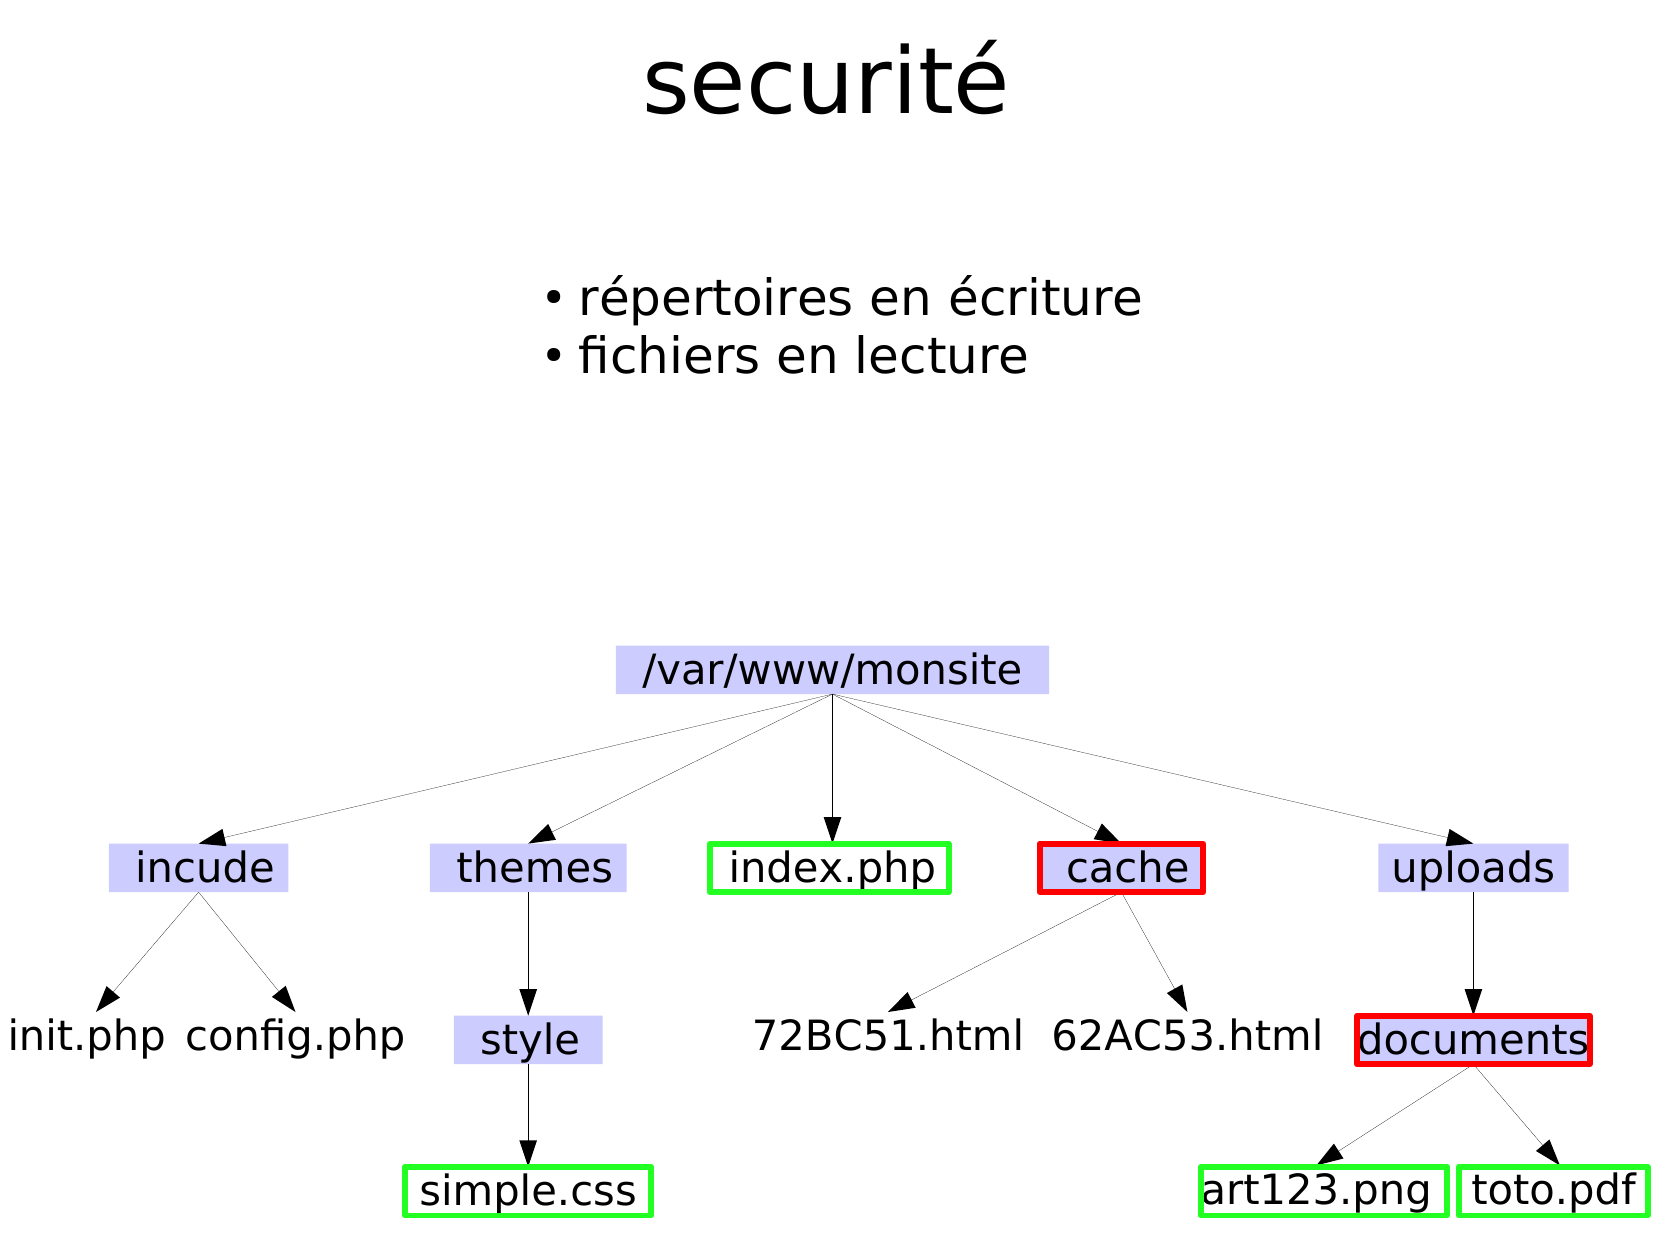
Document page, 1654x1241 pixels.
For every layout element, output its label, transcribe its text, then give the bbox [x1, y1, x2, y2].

text_box init.php [7, 1012, 185, 1061]
text_box style [453, 1015, 603, 1065]
text_box index.php [728, 847, 937, 889]
text_box toto.pdf [1471, 1170, 1645, 1213]
text_box simple.css [419, 1170, 638, 1213]
text_box themes [429, 843, 627, 893]
text_box uploads [1378, 843, 1569, 893]
text_box art123.png [1204, 1170, 1433, 1213]
text_box config.php [185, 1012, 406, 1061]
text_box incude [108, 843, 289, 893]
text_box cache [1043, 847, 1200, 889]
text_box documents [1360, 1019, 1587, 1061]
title securité [0, 17, 1654, 143]
text_box /var/www/monsite [615, 645, 1050, 695]
text_box 72BC51.html [751, 1012, 1025, 1061]
text_box 62AC53.html [1051, 1012, 1324, 1061]
text_box répertoires en écriture fichiers en lecture [544, 268, 1145, 444]
